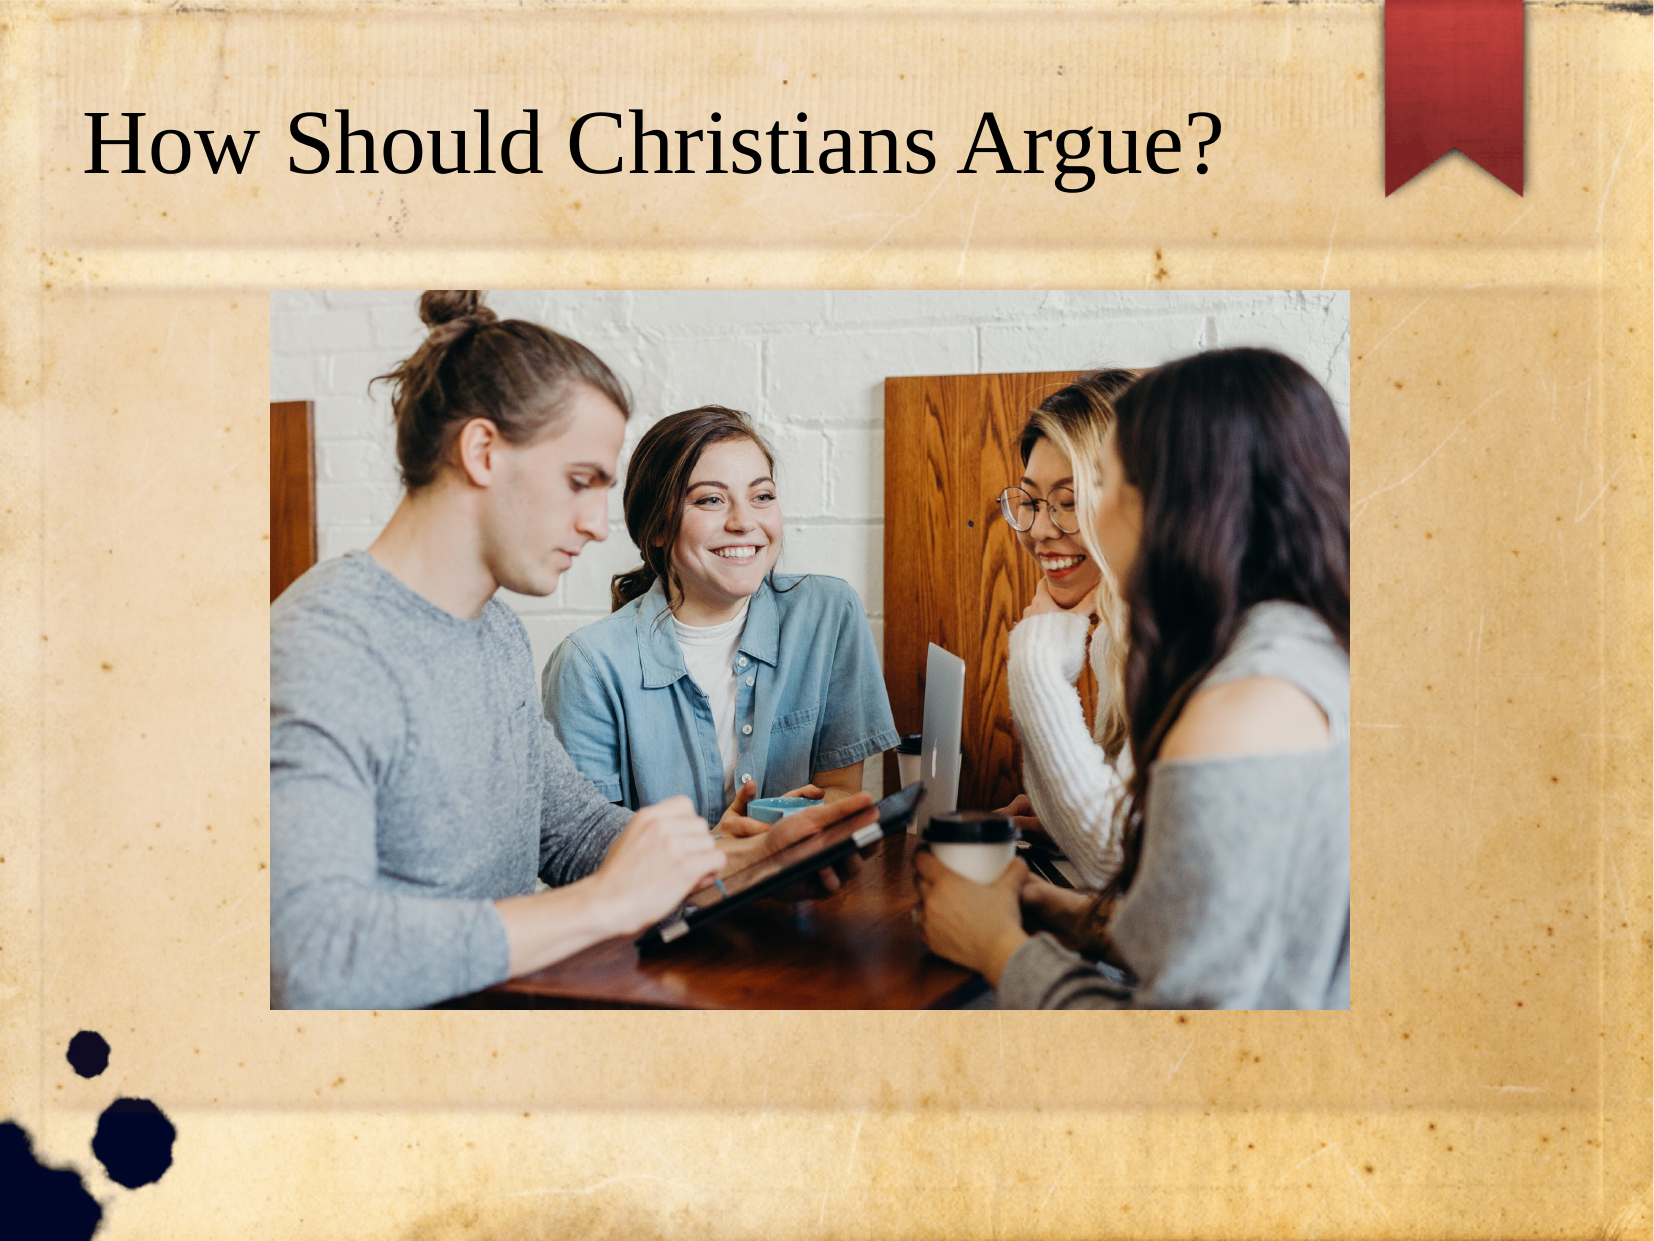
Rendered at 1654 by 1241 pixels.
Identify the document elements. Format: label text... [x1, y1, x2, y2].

picture [0, 0, 1654, 1241]
title How Should Christians Argue? [82, 49, 1347, 237]
